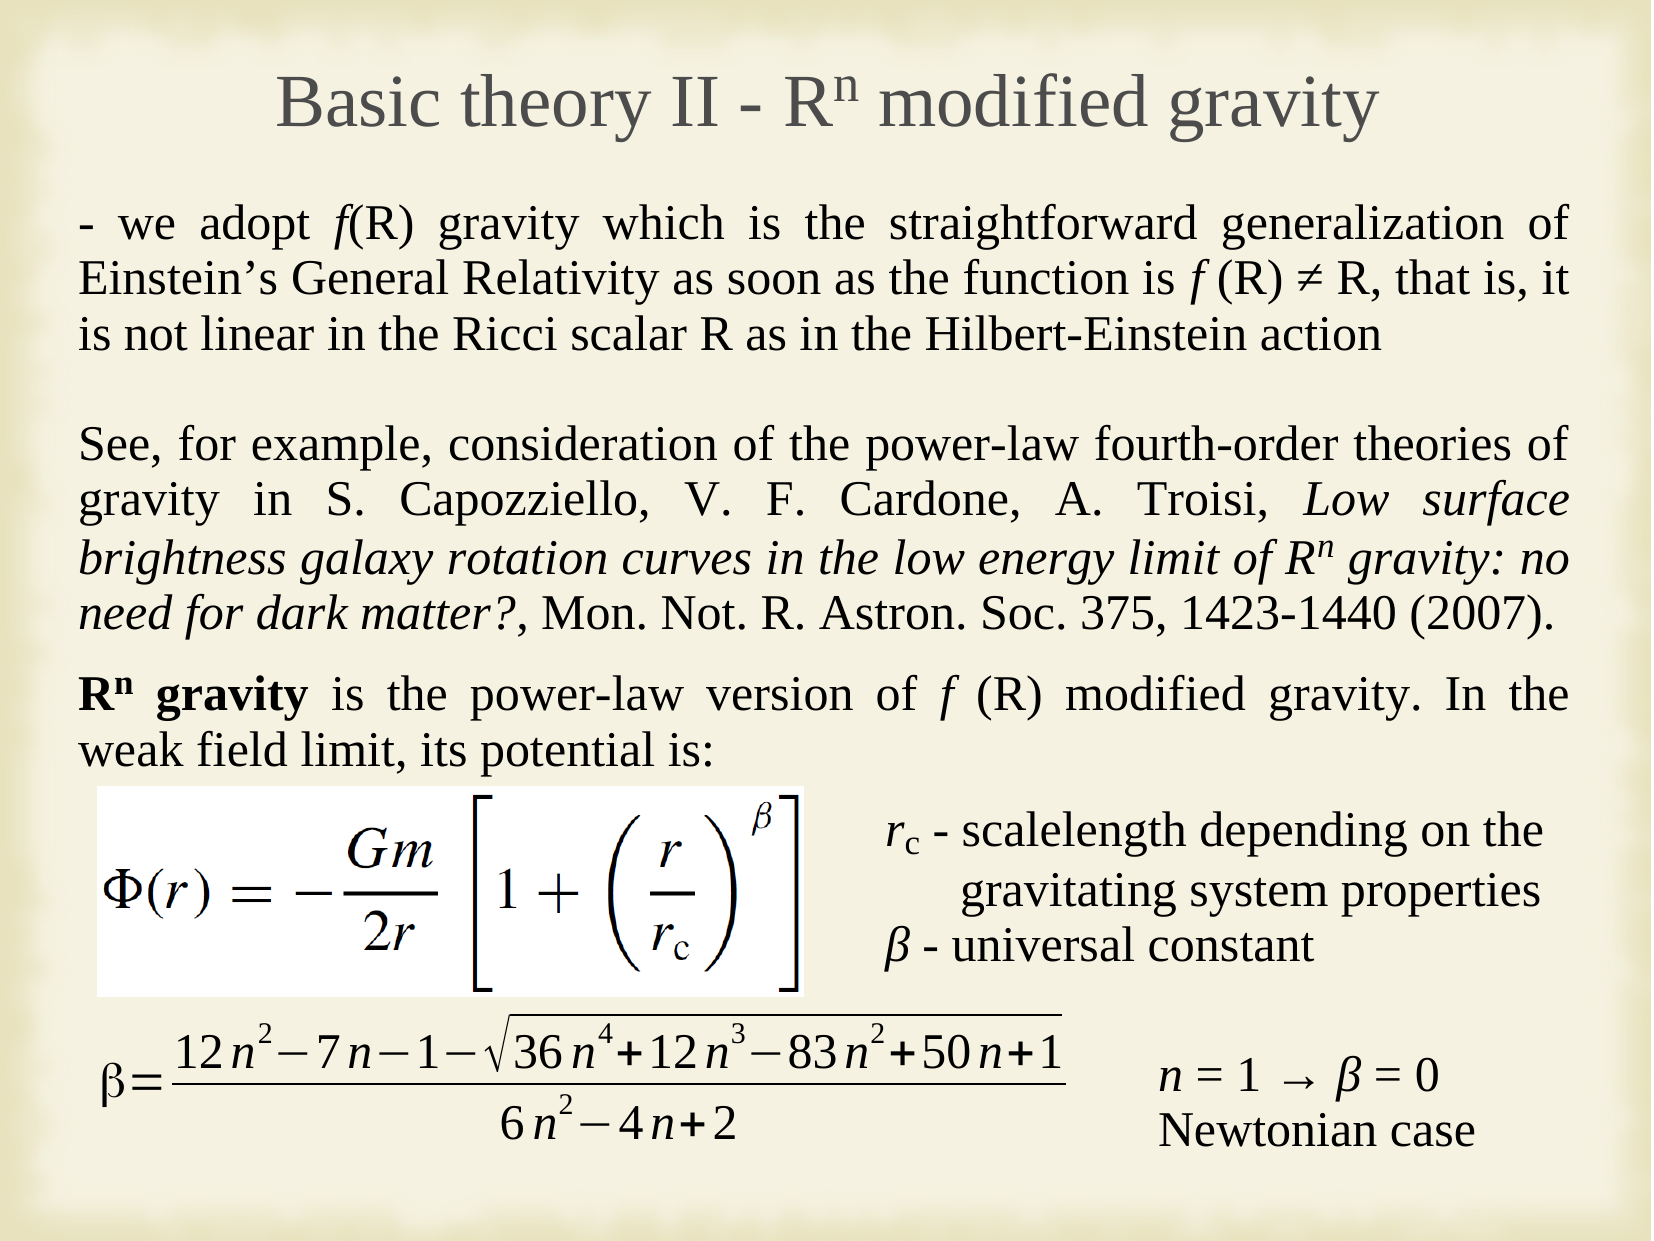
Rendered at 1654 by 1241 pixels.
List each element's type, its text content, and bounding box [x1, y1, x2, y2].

list n = 1 → β = 0 Newtonian case [1158, 1046, 1534, 1182]
picture [0, 0, 1651, 1241]
list rc - scalelength depending on the gravitating system properties β - universal constant [885, 802, 1566, 987]
list - we adopt f(R) gravity which is the straightforward generalization of Einstein’s General Relativity as soon as the function is f (R) ≠ R, that is, it is not linear in the Ricci scalar R as in the Hilbert-Einstein action See, for example, consideration of the power-law fourth-order theories of gravity in S. Capozziello, V. F. Cardone, A. Troisi, Low surface brightness galaxy rotation curves in the low energy limit of Rn gravity: no need for dark matter?, Mon. Not. R. Astron. Soc. 375, 1423-1440 (2007). Rn gravity is the power-law version of f (R) modified gravity. In the weak field limit, its potential is: [78, 194, 1571, 784]
title Basic theory II - Rn modified gravity [64, 42, 1591, 156]
chart [93, 1012, 1076, 1150]
